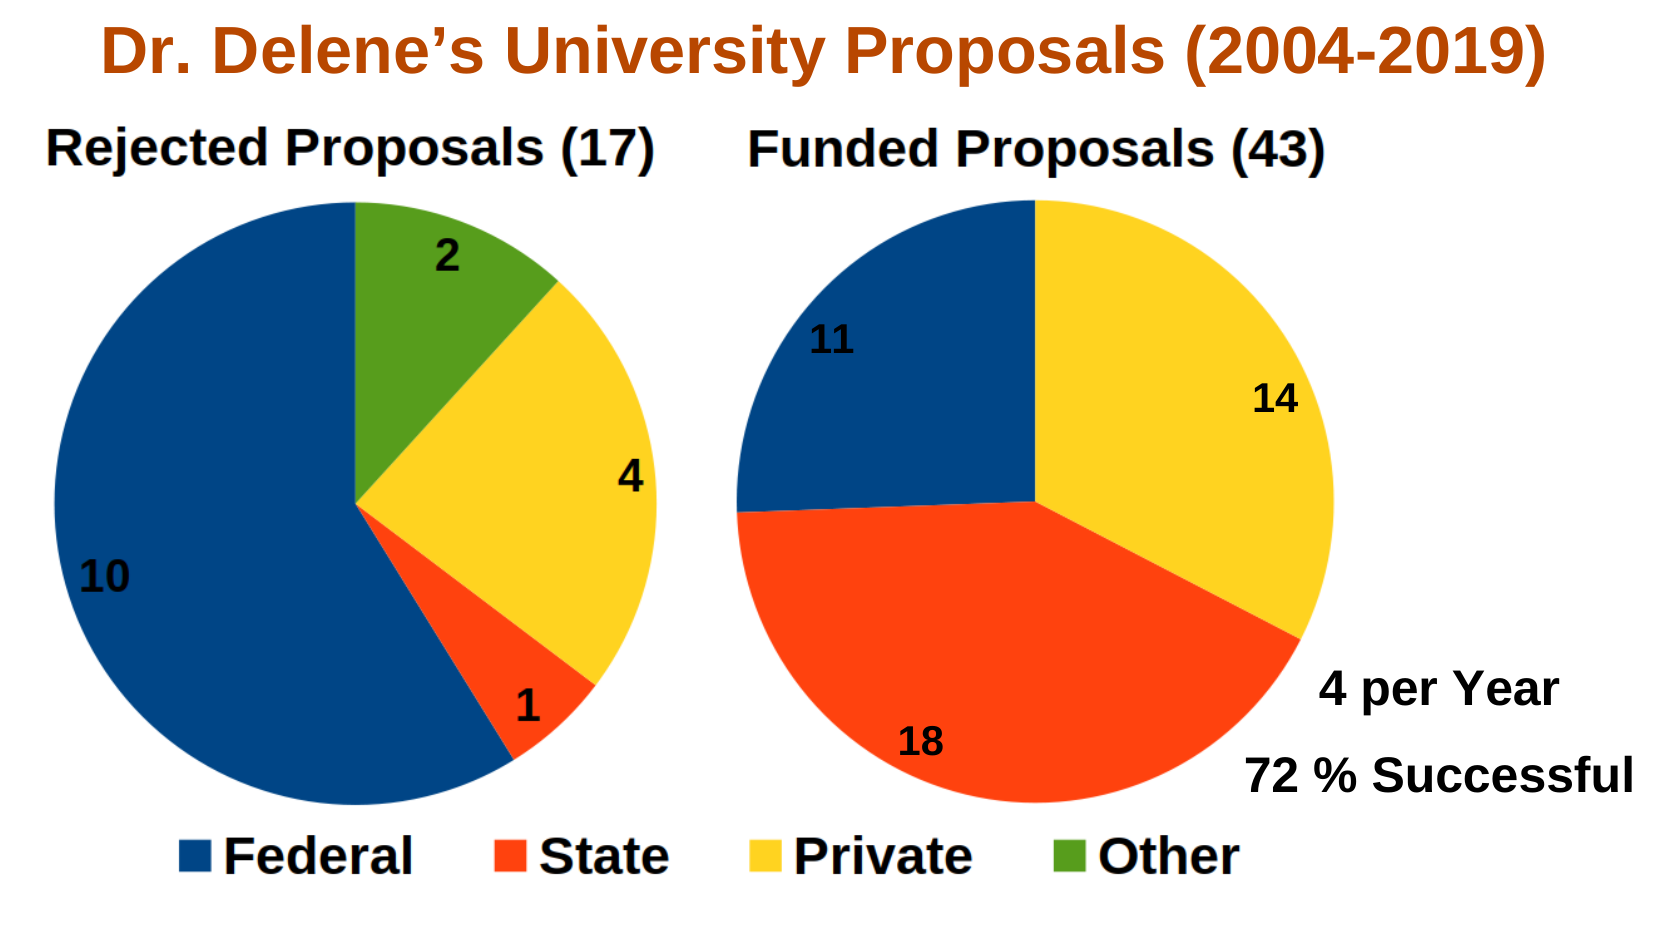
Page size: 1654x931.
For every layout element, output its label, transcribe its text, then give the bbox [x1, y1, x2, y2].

picture [30, 89, 1381, 913]
text_box 14 [1234, 333, 1317, 447]
title Dr. Delene’s University Proposals (2004-2019) [0, 14, 1650, 89]
text_box 18 [879, 676, 963, 789]
text_box 11 [791, 274, 874, 388]
text_box 4 per Year 72 % Successful [1243, 628, 1636, 833]
